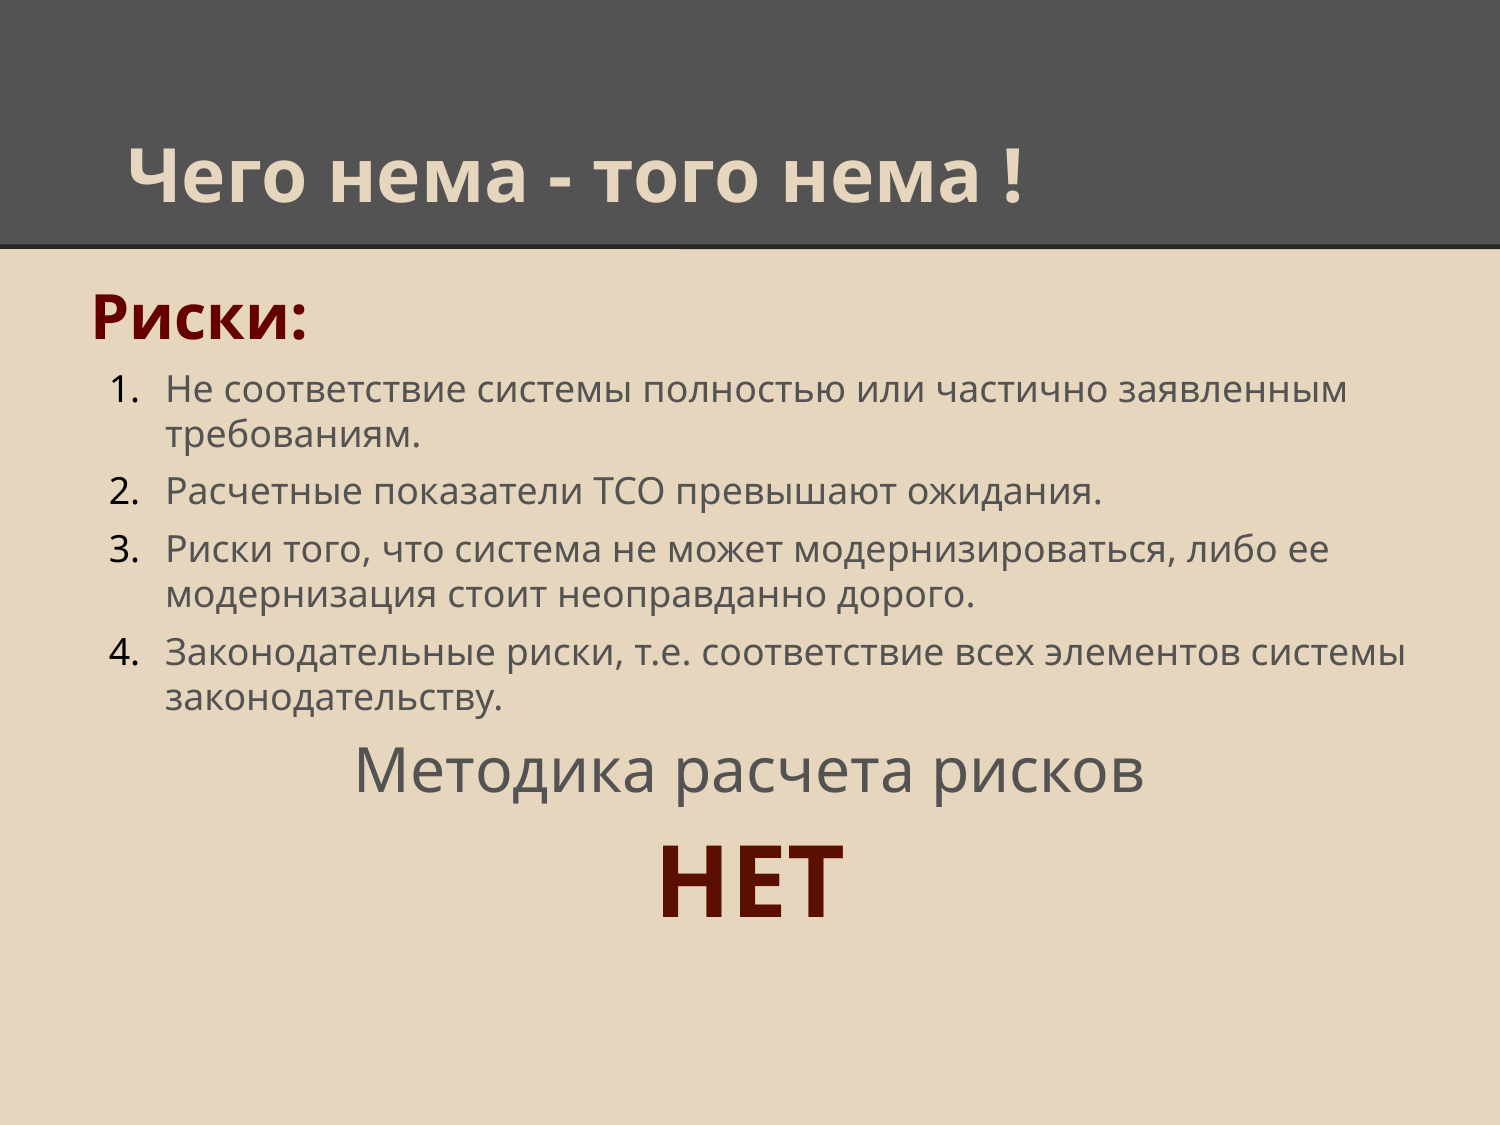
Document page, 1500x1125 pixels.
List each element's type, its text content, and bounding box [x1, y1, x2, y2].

list Риски: Не соответствие системы полностью или частично заявленным требованиям. Расчетные показатели TCO превышают ожидания. Риски того, что система не может модернизироваться, либо ее модернизация стоит неоправданно дорого. Законодательные риски, т.е. соответствие всех элементов системы законодательству. Методика расчета рисков НЕТ [75, 262, 1425, 1078]
title Чего нема - того нема ! [75, 45, 1425, 233]
